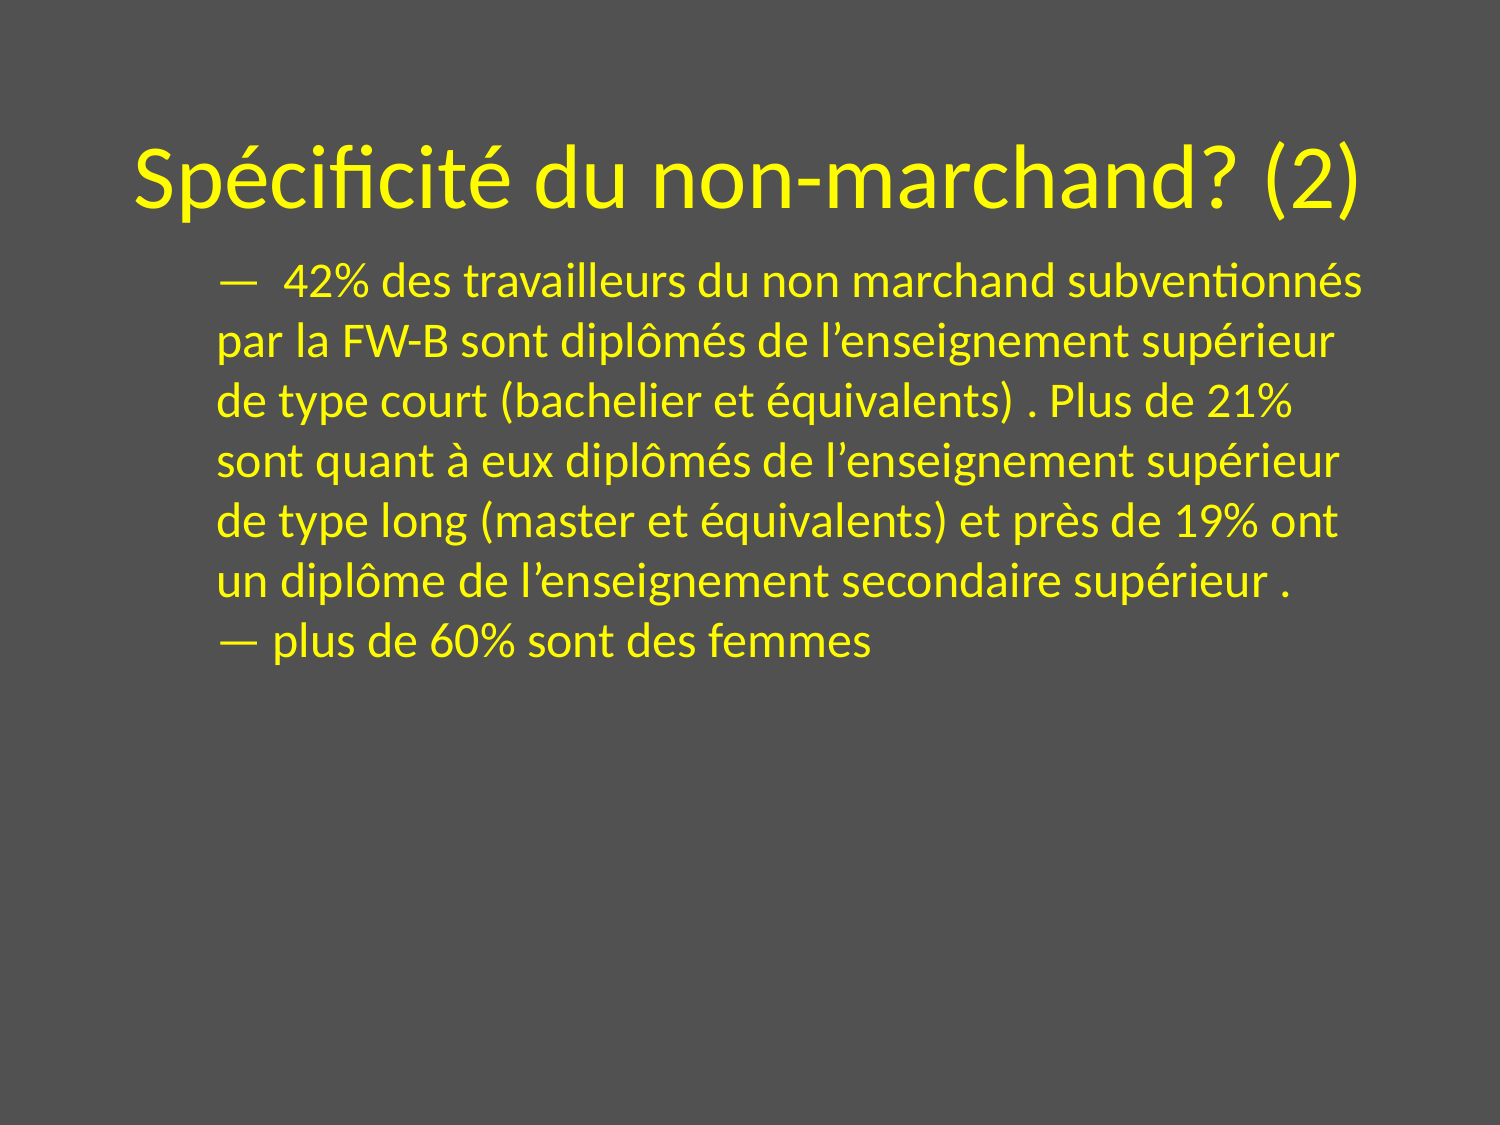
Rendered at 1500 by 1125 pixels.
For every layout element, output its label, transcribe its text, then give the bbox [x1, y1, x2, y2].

title Spécificité du non-marchand? (2) [112, 0, 1388, 343]
list — 42% des travailleurs du non marchand subventionnés par la FW-B sont diplômés de l’enseignement supérieur de type court (bachelier et équivalents) . Plus de 21% sont quant à eux diplômés de l’enseignement supérieur de type long (master et équivalents) et près de 19% ont un diplôme de l’enseignement secondaire supérieur . — plus de 60% sont des femmes [201, 239, 1388, 938]
